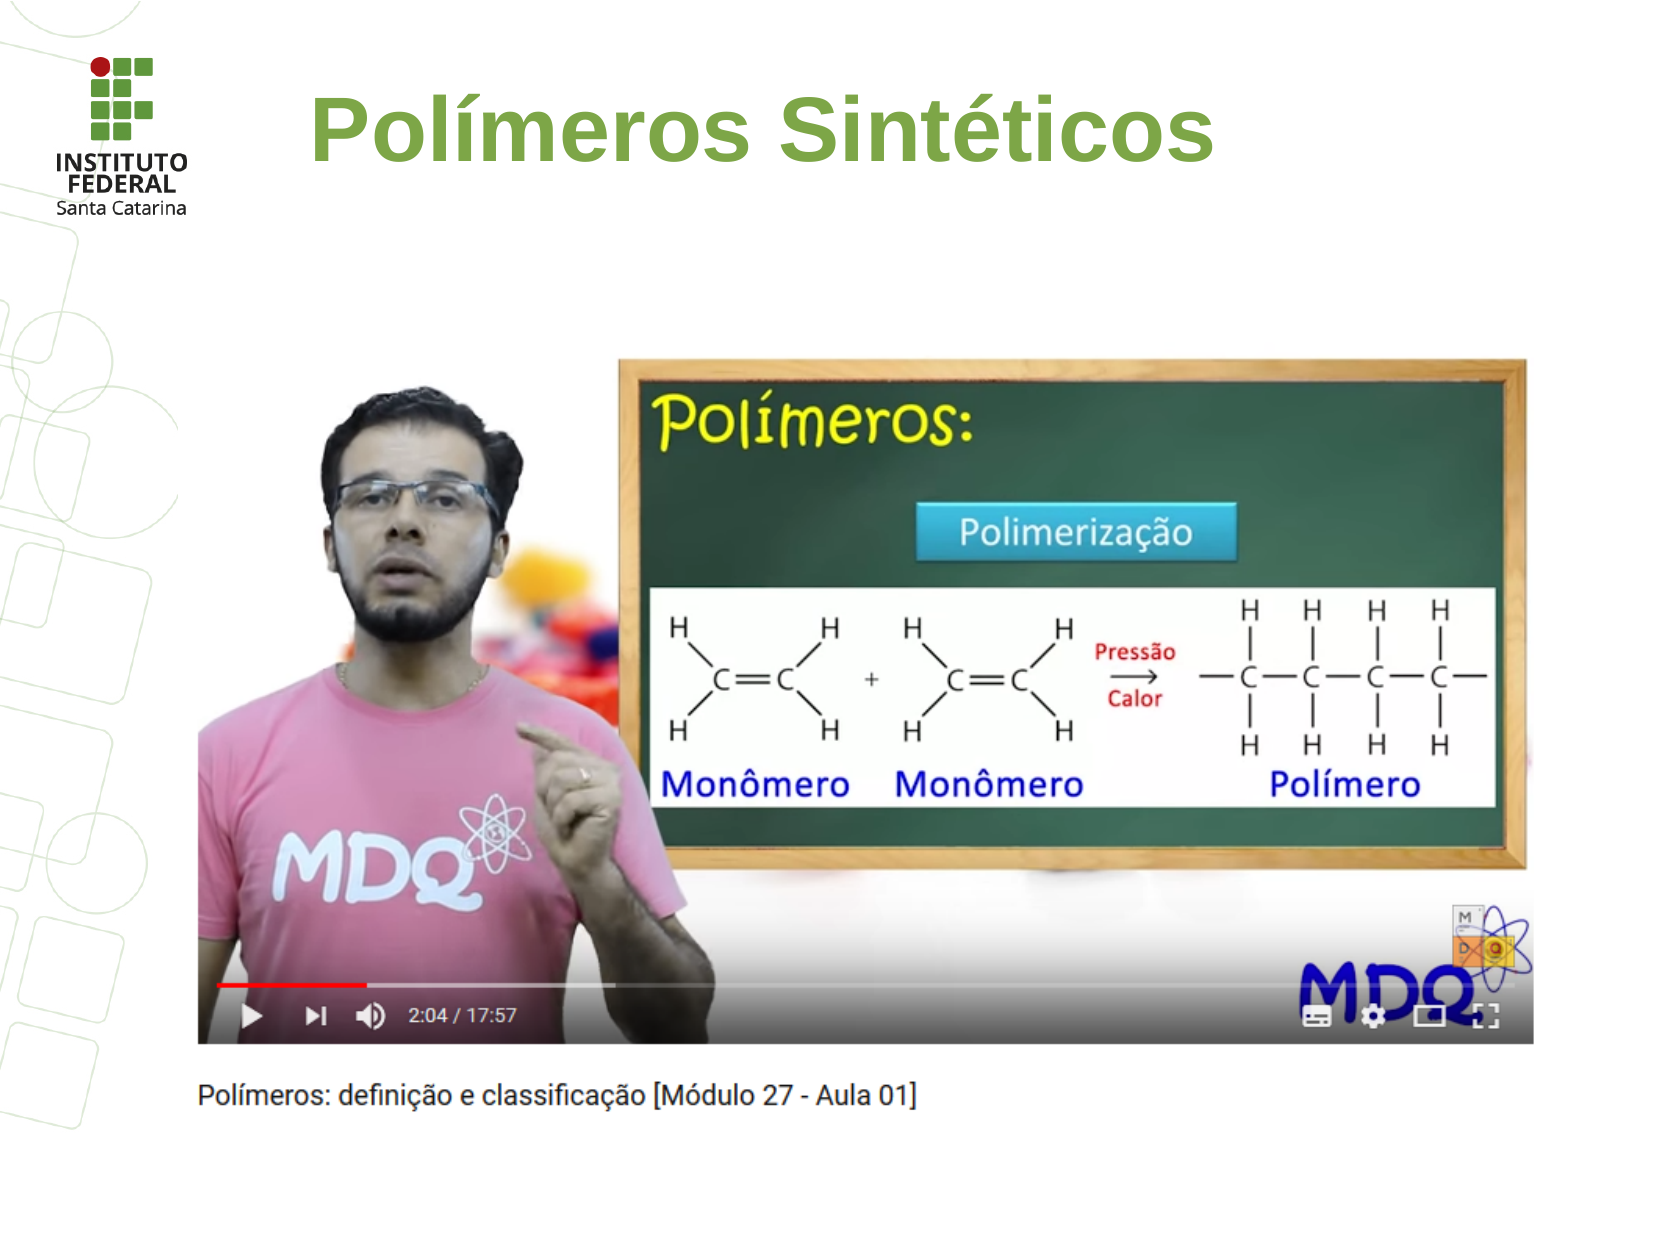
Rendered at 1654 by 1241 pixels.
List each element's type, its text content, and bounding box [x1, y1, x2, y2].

text_box Polímeros Sintéticos [295, 70, 1607, 189]
picture [0, 1, 1654, 1170]
